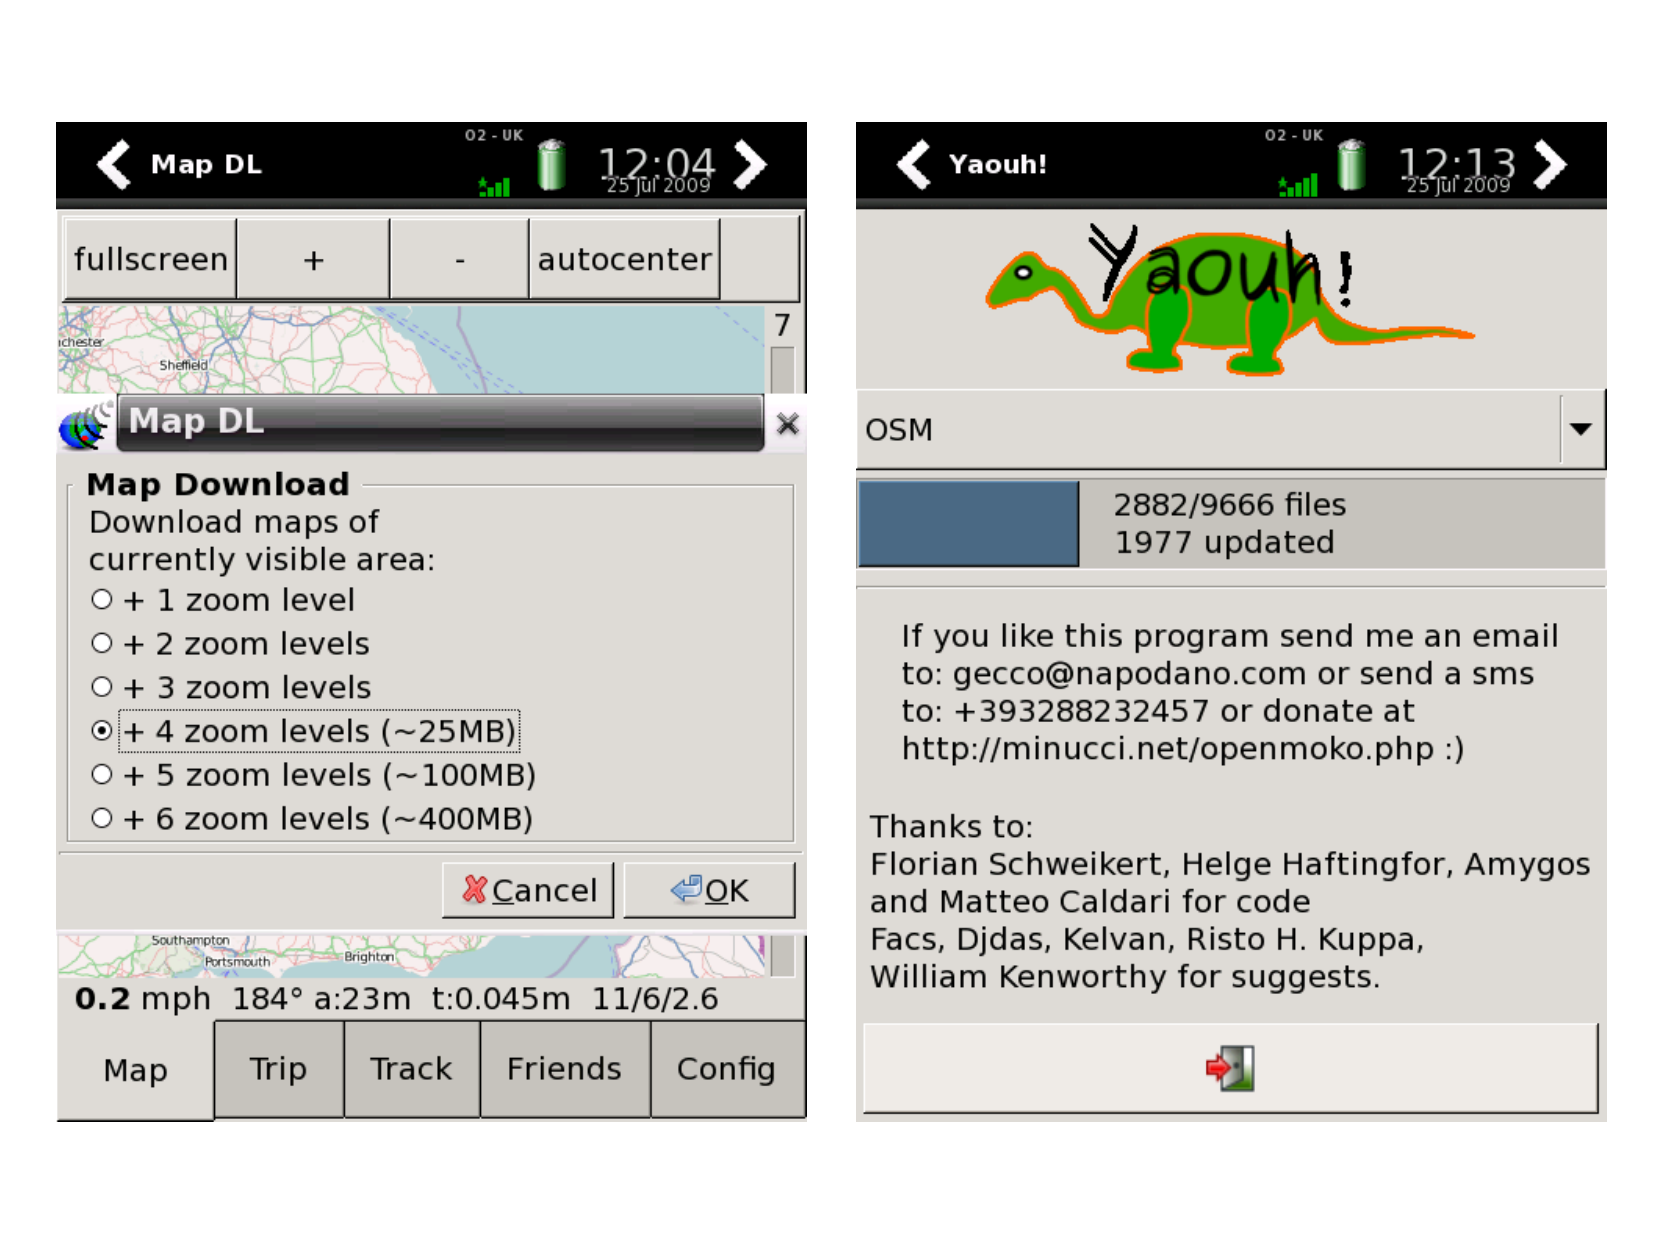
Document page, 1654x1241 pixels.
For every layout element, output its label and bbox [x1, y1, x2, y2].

picture [56, 122, 807, 1123]
picture [856, 122, 1607, 1123]
